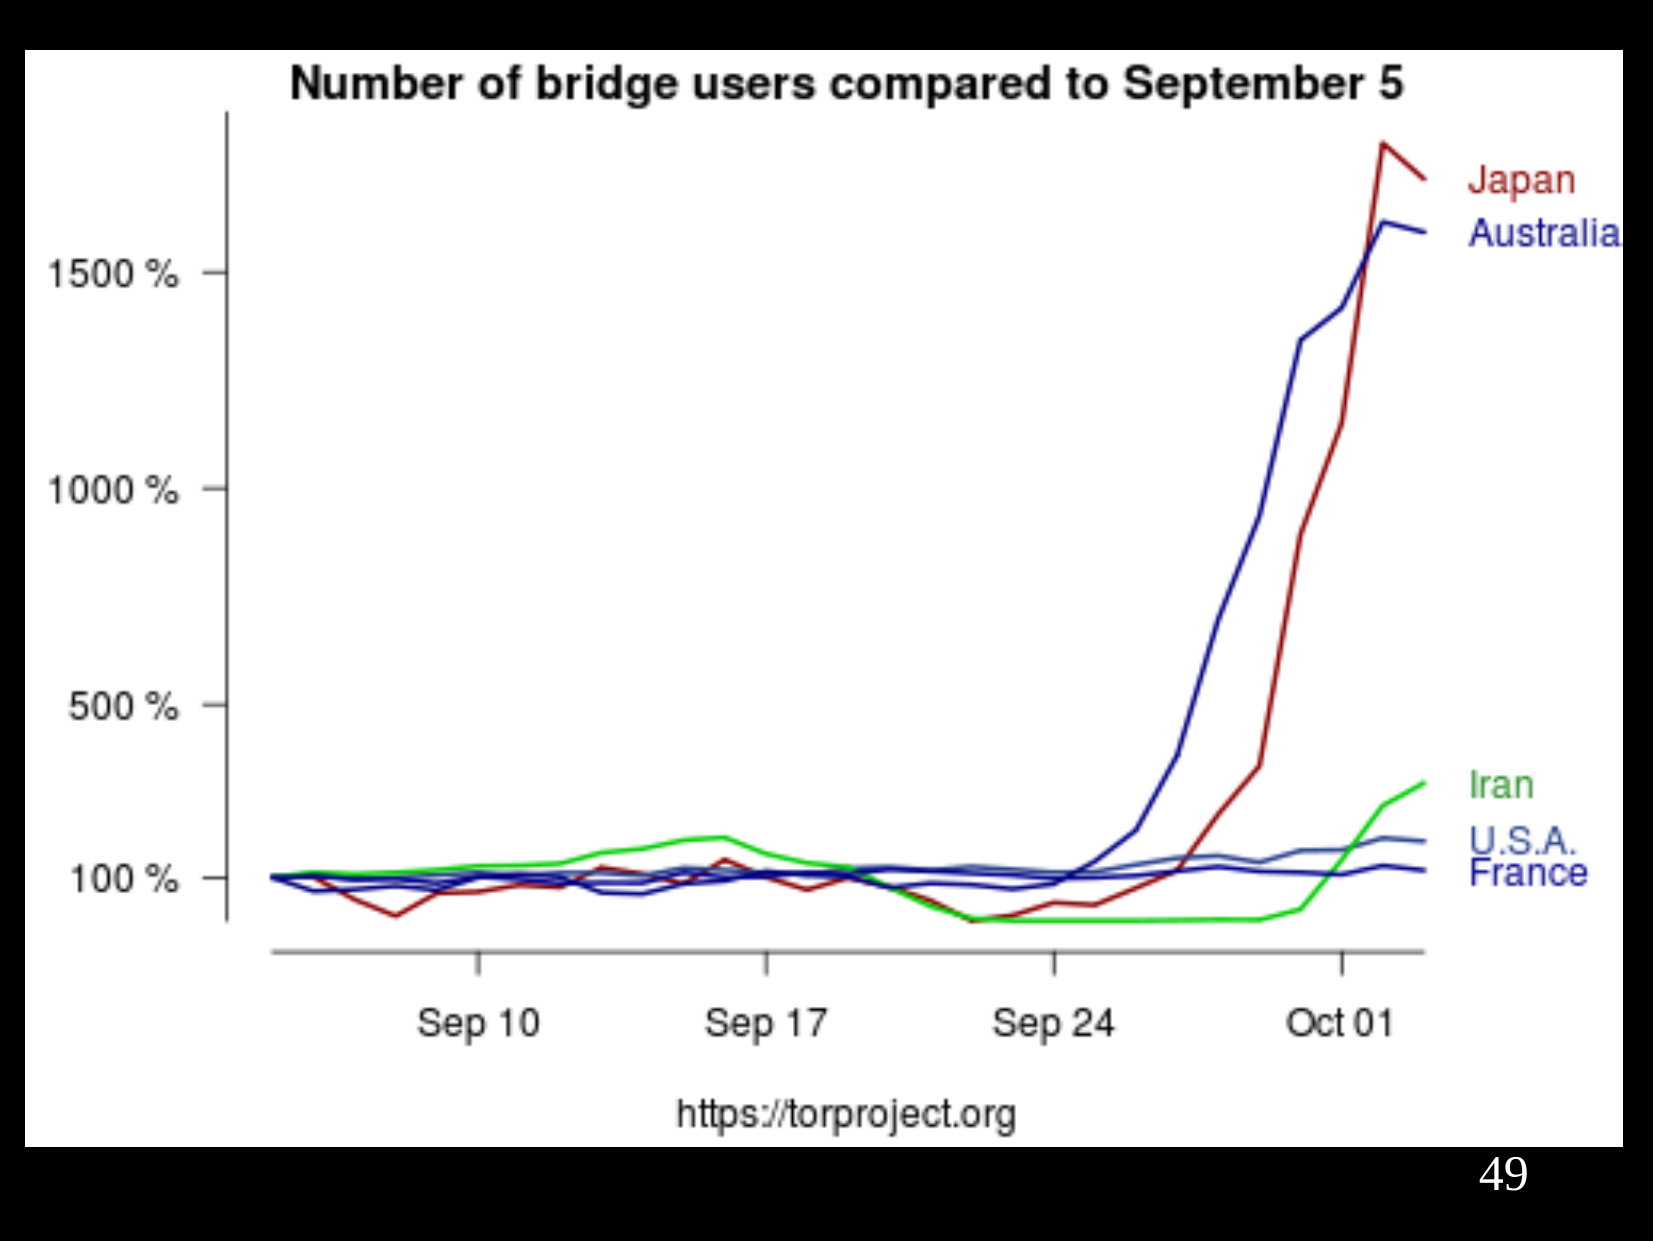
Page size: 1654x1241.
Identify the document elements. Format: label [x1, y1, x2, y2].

picture [25, 50, 1623, 1147]
